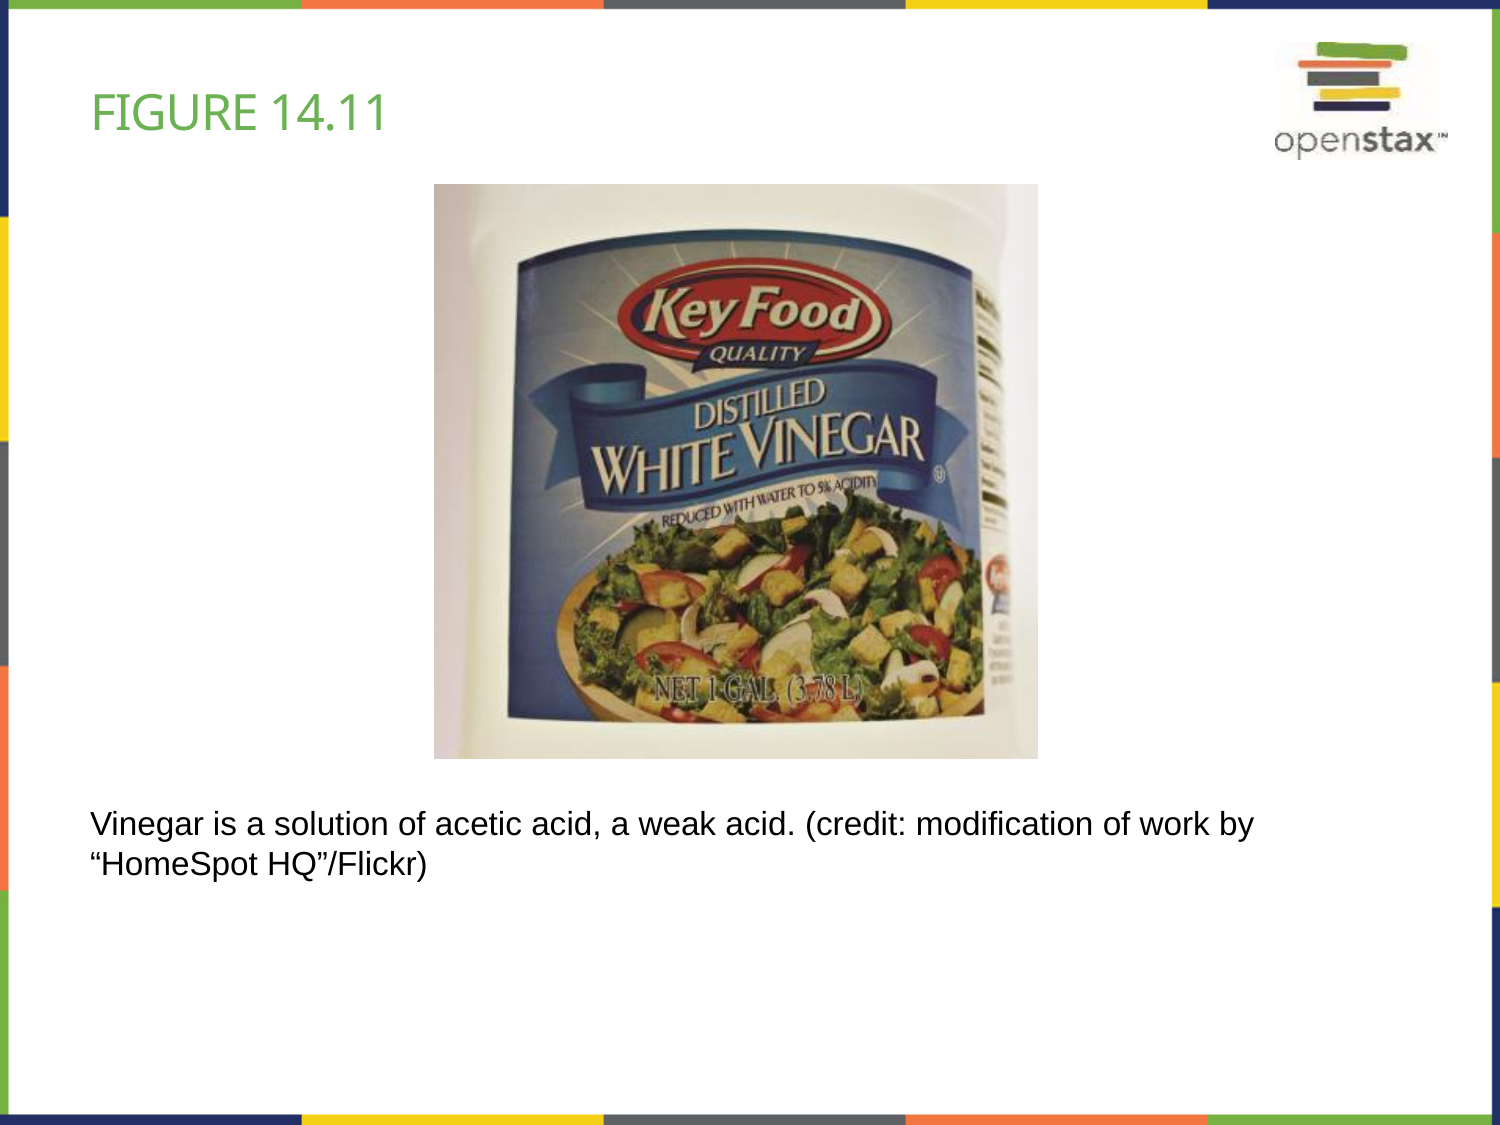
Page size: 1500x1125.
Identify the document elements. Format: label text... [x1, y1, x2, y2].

list Vinegar is a solution of acetic acid, a weak acid. (credit: modification of work by “HomeSpot HQ”/Flickr) [75, 794, 1398, 986]
title Figure 14.11 [75, 39, 1398, 148]
picture [0, 0, 1500, 1125]
